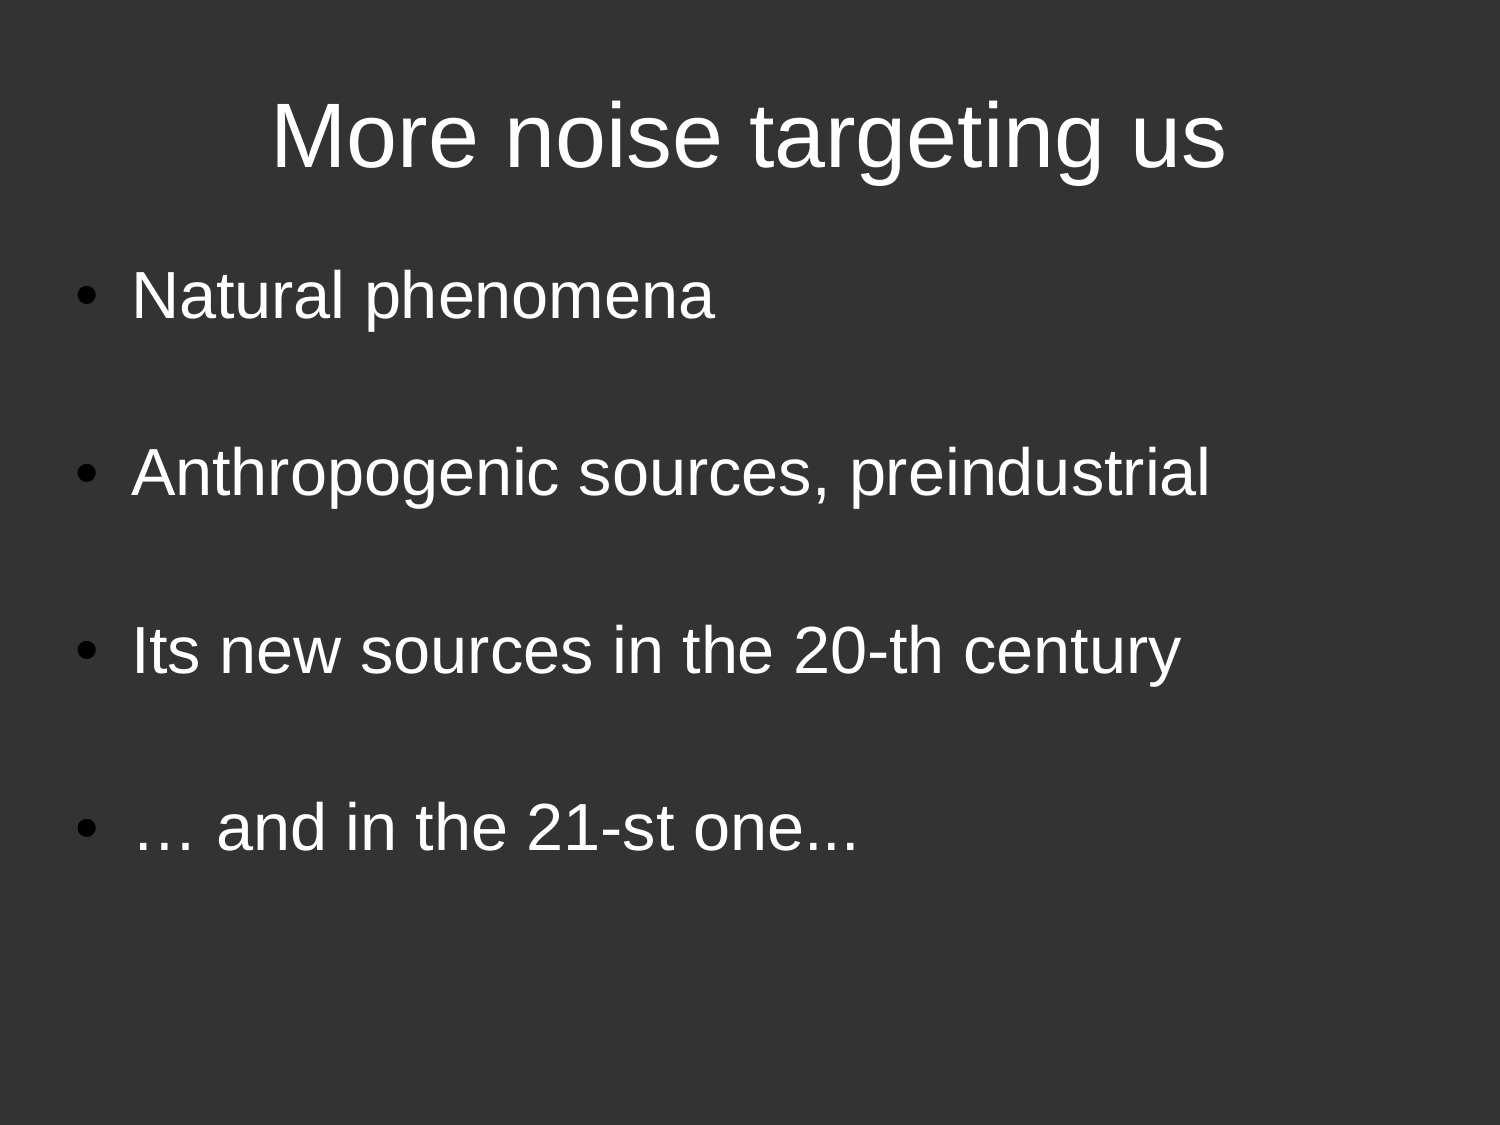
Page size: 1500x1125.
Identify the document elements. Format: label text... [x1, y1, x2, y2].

list Natural phenomena Anthropogenic sources, preindustrial Its new sources in the 20-th century … and in the 21-st one... [75, 262, 1425, 1005]
title More noise targeting us [75, 21, 1425, 257]
